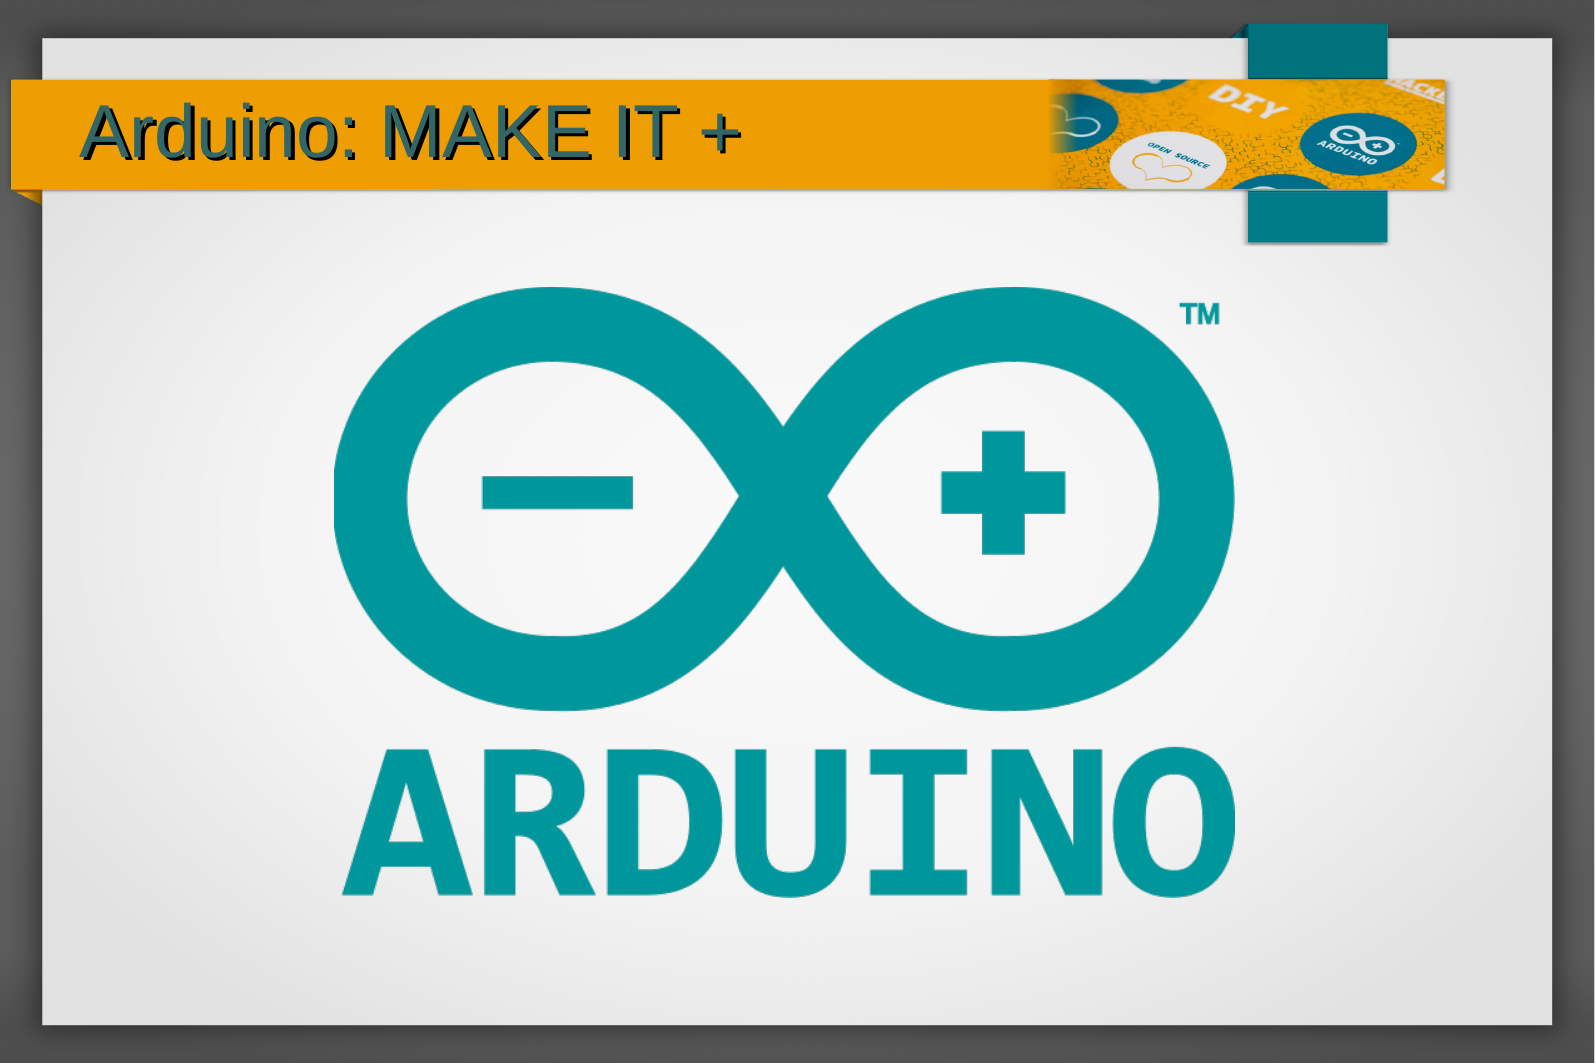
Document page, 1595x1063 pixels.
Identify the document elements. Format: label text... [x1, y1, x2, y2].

subtitle [79, 253, 1515, 870]
picture [0, 0, 1595, 1063]
title Arduino: MAKE IT + [79, 80, 1219, 183]
